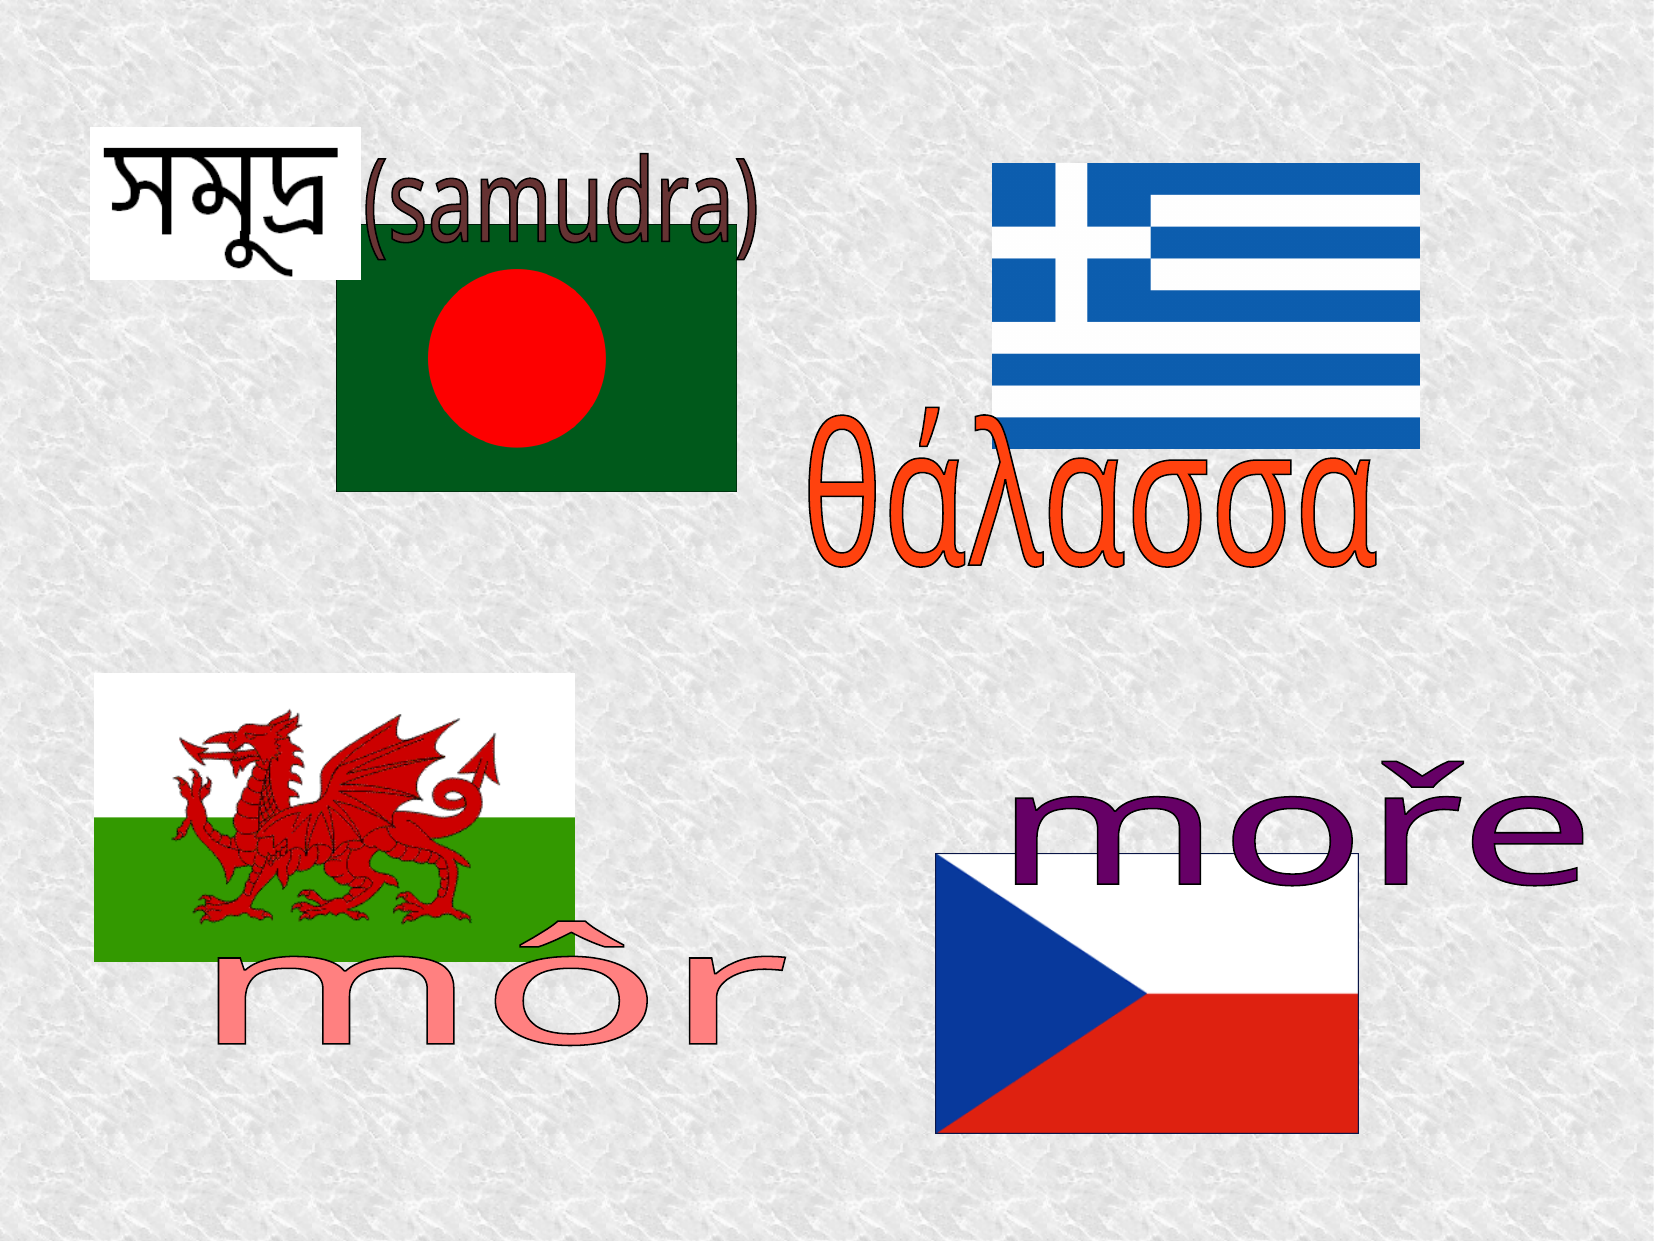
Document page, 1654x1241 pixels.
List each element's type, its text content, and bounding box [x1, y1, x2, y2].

text_box (samudra) [691, 178, 728, 243]
picture [0, 0, 1654, 1241]
text_box θάλασσα [968, 414, 1044, 568]
text_box (samudra) [736, 158, 756, 260]
text_box (samudra) [608, 153, 648, 243]
text_box môr [218, 956, 454, 1044]
text_box θάλασσα [1217, 460, 1291, 568]
text_box môr [495, 956, 648, 1046]
text_box θάλασσα [890, 458, 965, 568]
text_box θάλασσα [1133, 460, 1207, 568]
text_box θάλασσα [919, 407, 939, 447]
text_box moře [1233, 796, 1353, 886]
text_box môr [520, 921, 624, 947]
text_box môr [689, 956, 786, 1044]
text_box (samudra) [558, 179, 597, 243]
text_box (samudra) [661, 178, 688, 242]
text_box moře [1385, 796, 1461, 885]
text_box moře [1382, 761, 1464, 788]
text_box moře [1015, 796, 1201, 885]
text_box (samudra) [366, 158, 386, 260]
text_box θάλασσα [1301, 458, 1376, 568]
text_box (samudra) [431, 178, 468, 243]
text_box θάλασσα [1049, 458, 1124, 568]
text_box θάλασσα [809, 415, 876, 568]
text_box (samudra) [392, 178, 424, 243]
text_box moře [1472, 796, 1583, 886]
text_box (samudra) [481, 178, 546, 242]
